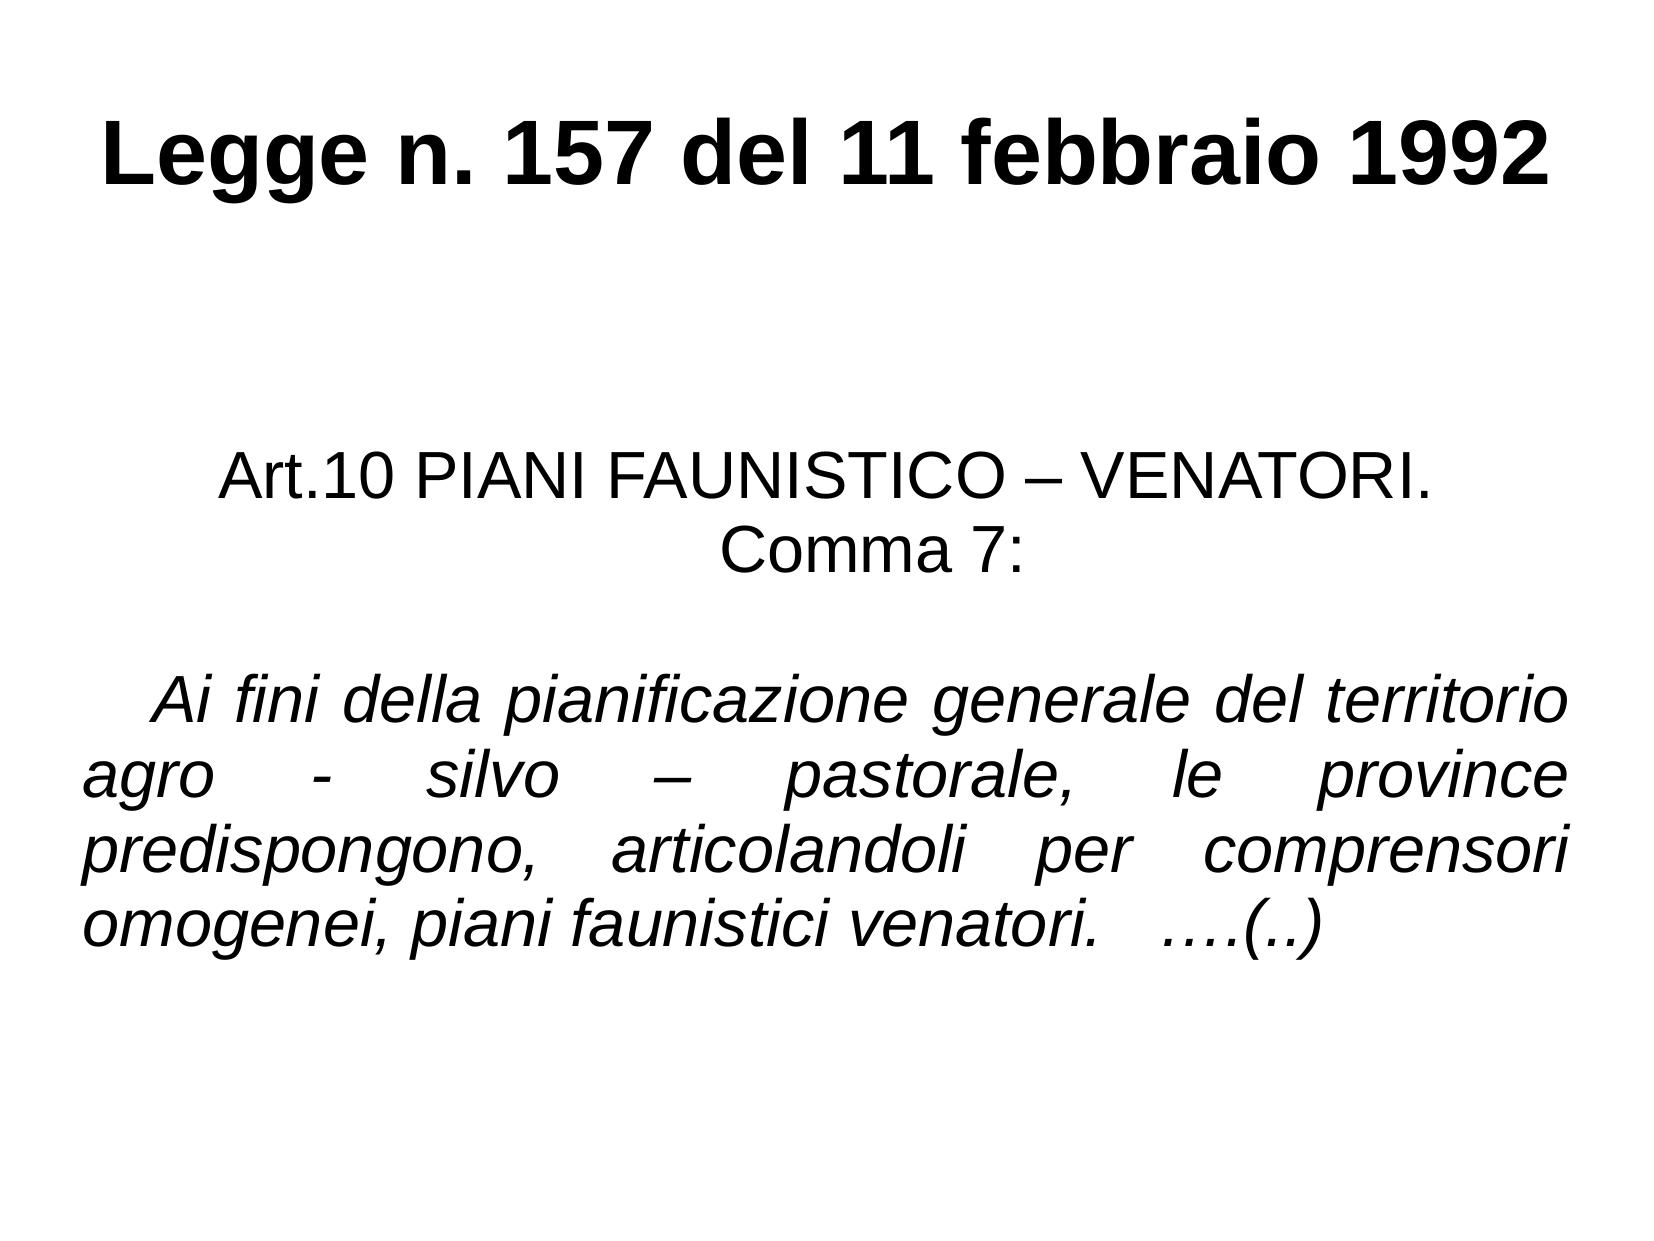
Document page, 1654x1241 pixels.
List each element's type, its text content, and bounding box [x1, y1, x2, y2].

subtitle Art.10 PIANI FAUNISTICO – VENATORI. Comma 7: Ai fini della pianificazione generale del territorio agro - silvo – pastorale, le province predispongono, articolandoli per comprensori omogenei, piani faunistici venatori. ….(..) [82, 290, 1571, 1109]
title Legge n. 157 del 11 febbraio 1992 [82, 49, 1571, 257]
